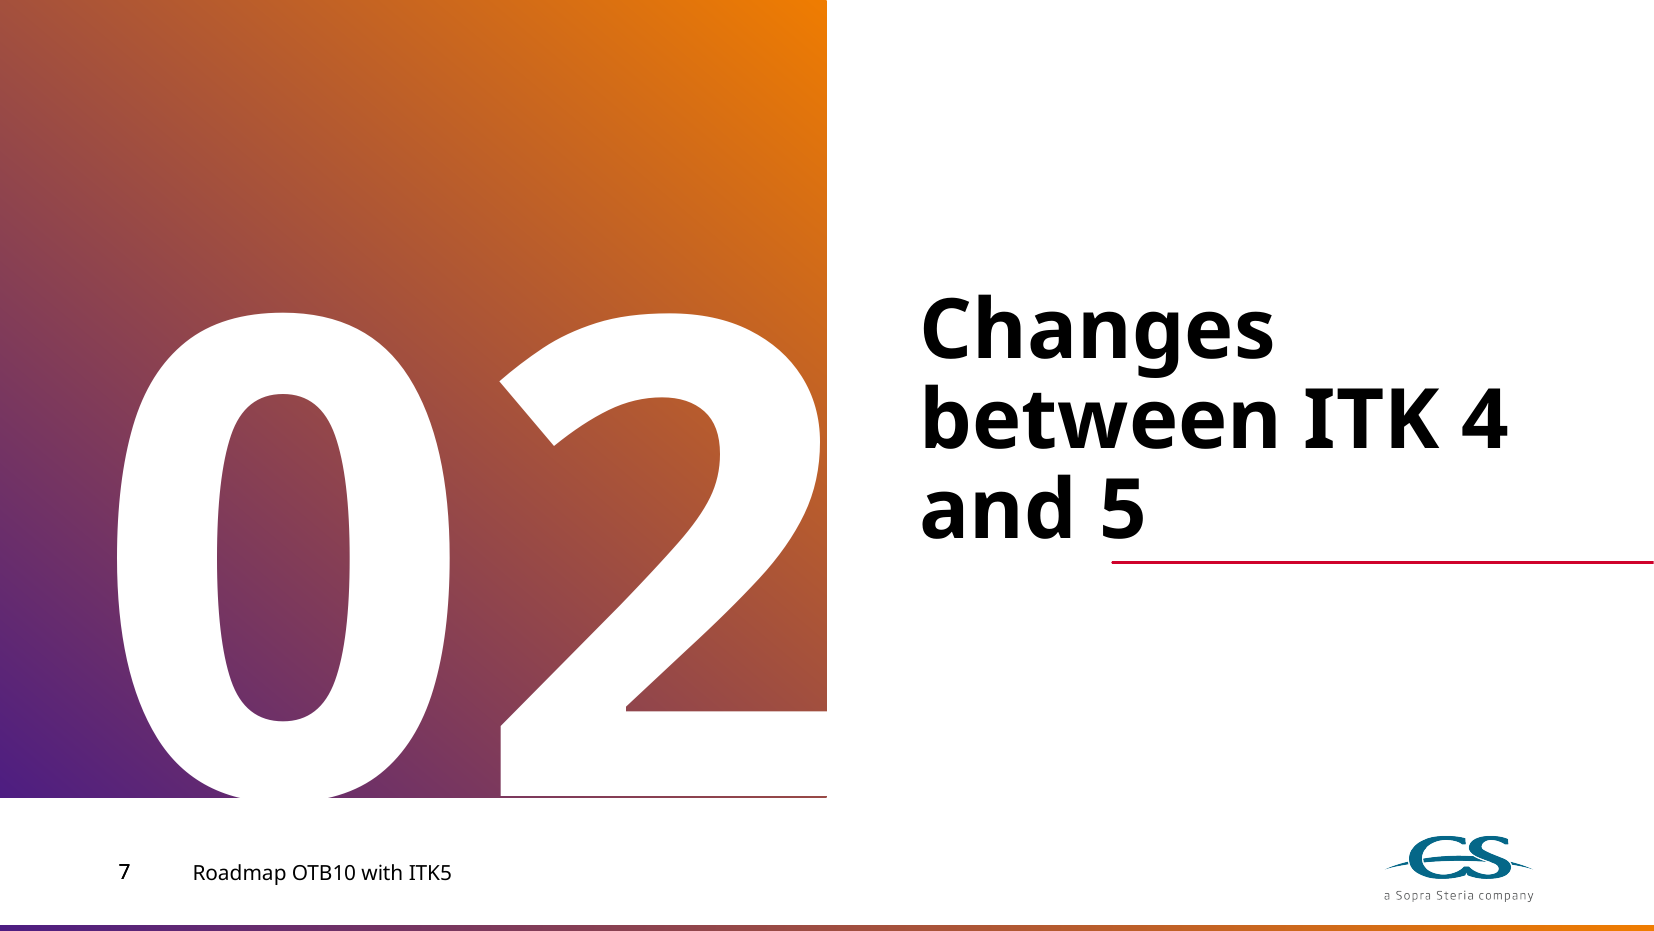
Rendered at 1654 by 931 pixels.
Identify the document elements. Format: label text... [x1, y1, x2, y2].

list Changes between ITK 4 and 5 [919, 286, 1555, 446]
list 02 [0, 129, 857, 798]
footer Roadmap OTB10 with ITK5 [192, 862, 667, 883]
picture [1363, 814, 1555, 921]
